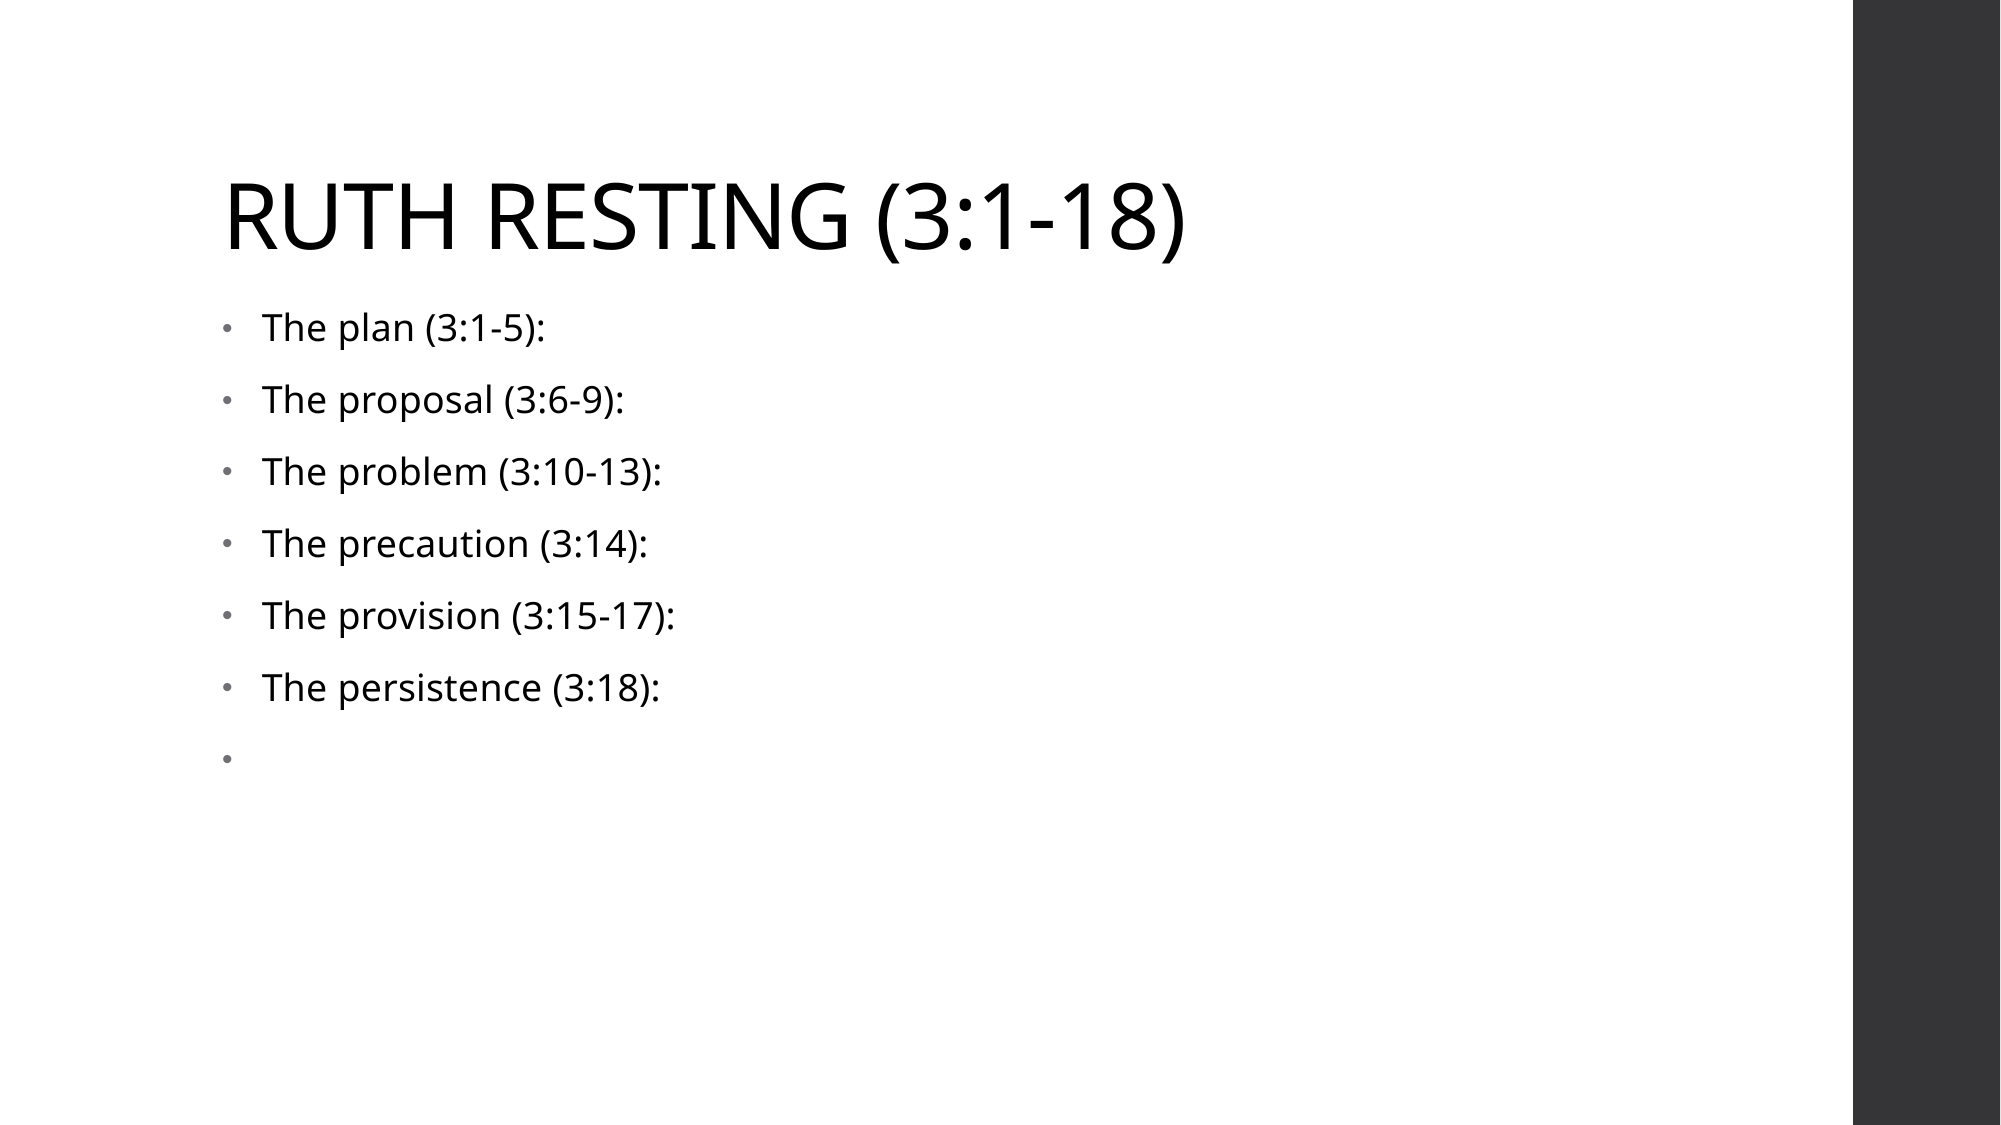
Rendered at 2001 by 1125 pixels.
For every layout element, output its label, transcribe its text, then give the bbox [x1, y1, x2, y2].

list The plan (3:1-5): The proposal (3:6-9): The problem (3:10-13): The precaution (3:14): The provision (3:15-17): The persistence (3:18): [206, 299, 1617, 1014]
title RUTH RESTING (3:1-18) [206, 60, 1797, 278]
